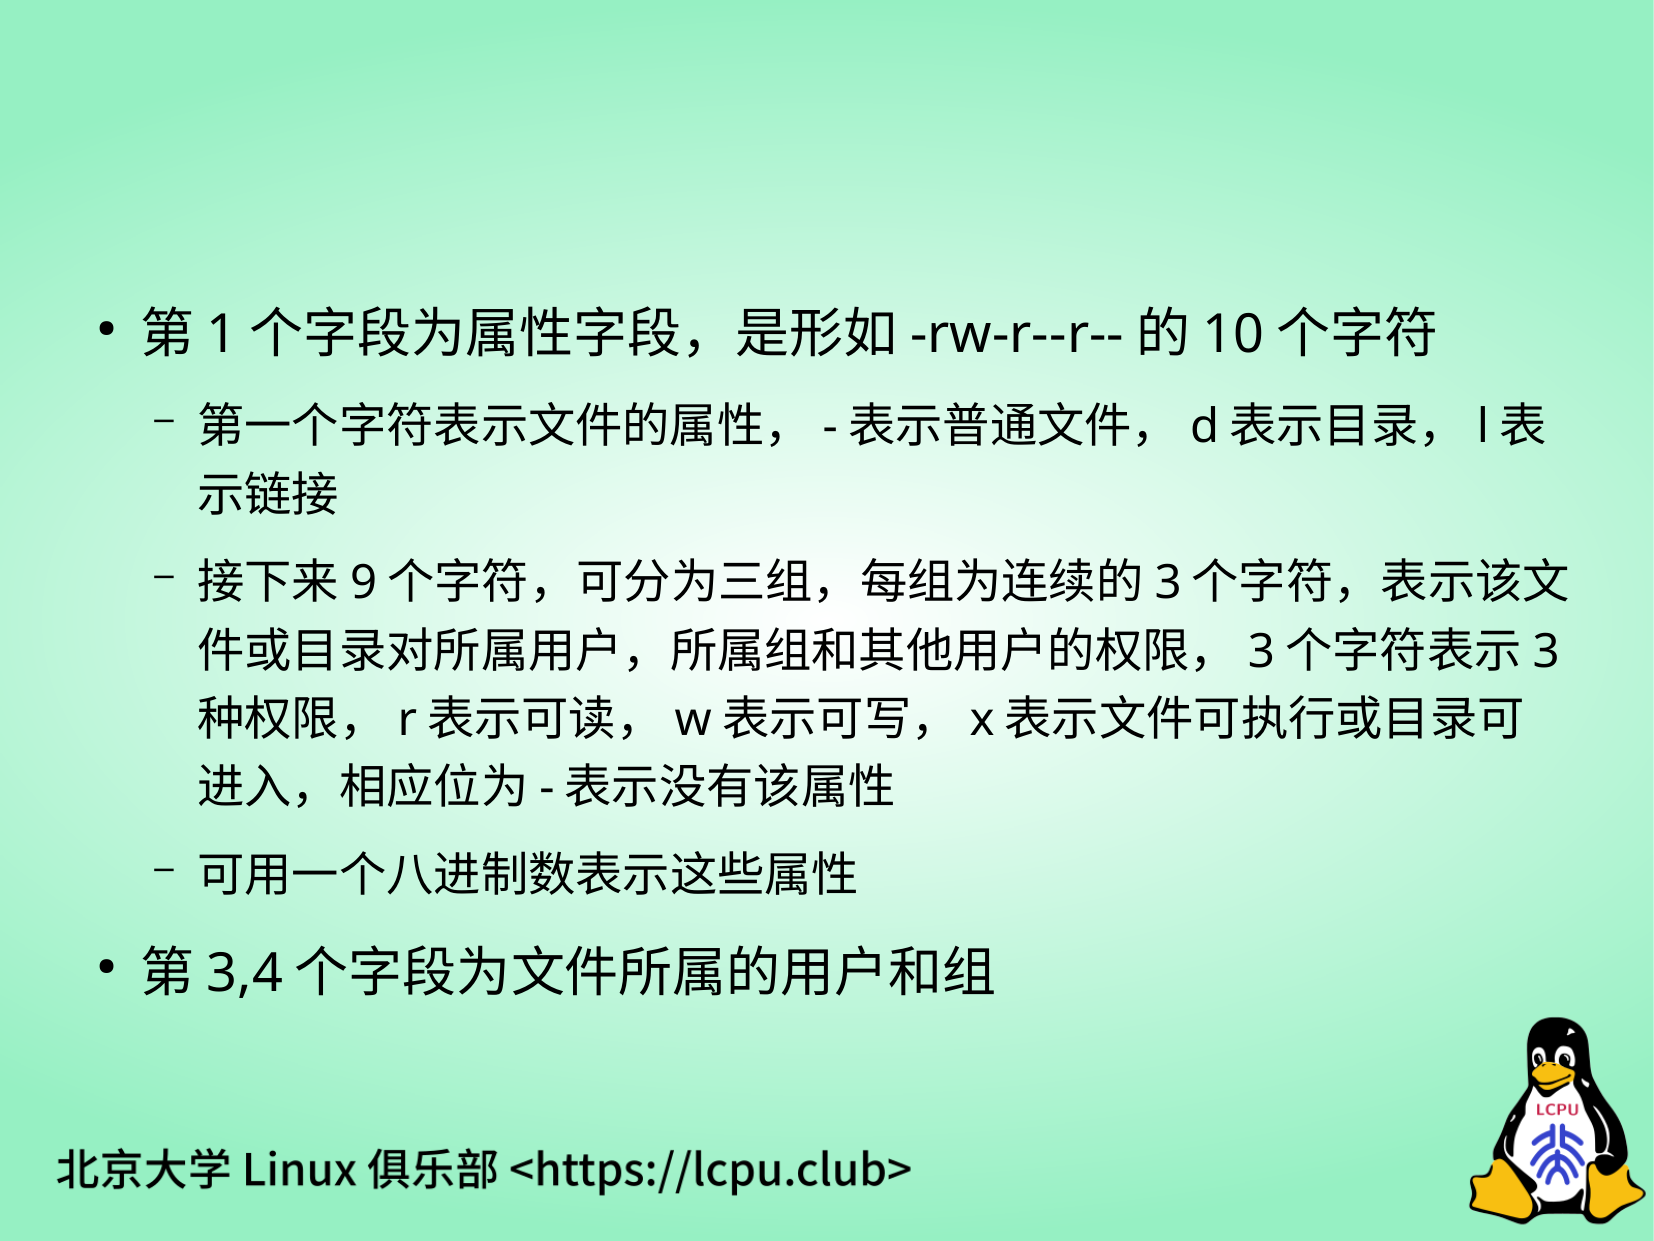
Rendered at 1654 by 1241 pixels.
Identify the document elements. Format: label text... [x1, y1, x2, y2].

picture [0, 0, 1654, 1241]
list 第1个字段为属性字段，是形如-rw-r--r--的10个字符 第一个字符表示文件的属性，-表示普通文件，d表示目录，l表示链接 接下来9个字符，可分为三组，每组为连续的3个字符，表示该文件或目录对所属用户，所属组和其他用户的权限，3个字符表示3种权限，r表示可读，w表示可写，x表示文件可执行或目录可进入，相应位为-表示没有该属性 可用一个八进制数表示这些属性 第3,4个字段为文件所属的用户和组 [82, 290, 1571, 1010]
